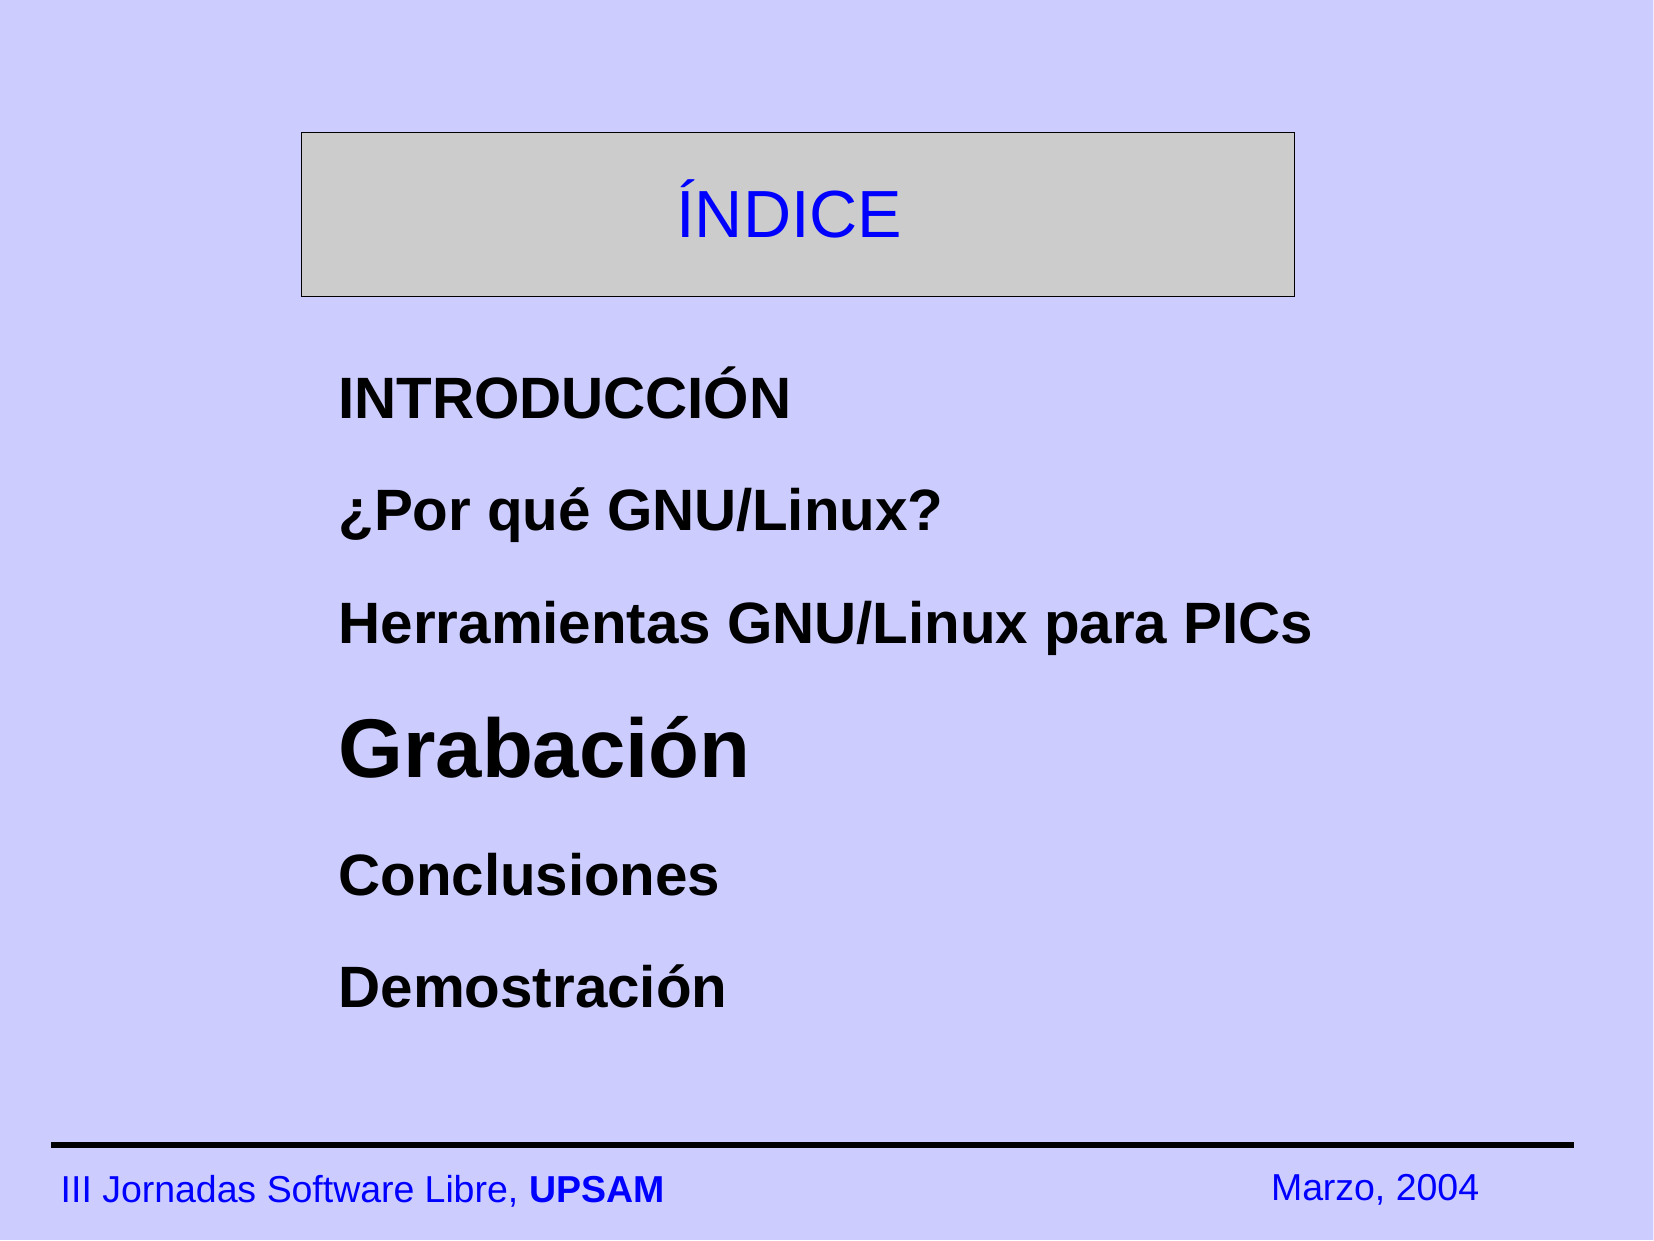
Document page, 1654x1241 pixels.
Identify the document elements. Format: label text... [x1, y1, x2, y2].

text_box [301, 132, 1295, 297]
text_box ÍNDICE [676, 177, 905, 261]
text_box Marzo, 2004 [1271, 1166, 1567, 1213]
text_box III Jornadas Software Libre, UPSAM [60, 1168, 732, 1218]
text_box INTRODUCCIÓN ¿Por qué GNU/Linux? Herramientas GNU/Linux para PICs Grabación Conclusiones Demostración [322, 365, 1375, 1086]
